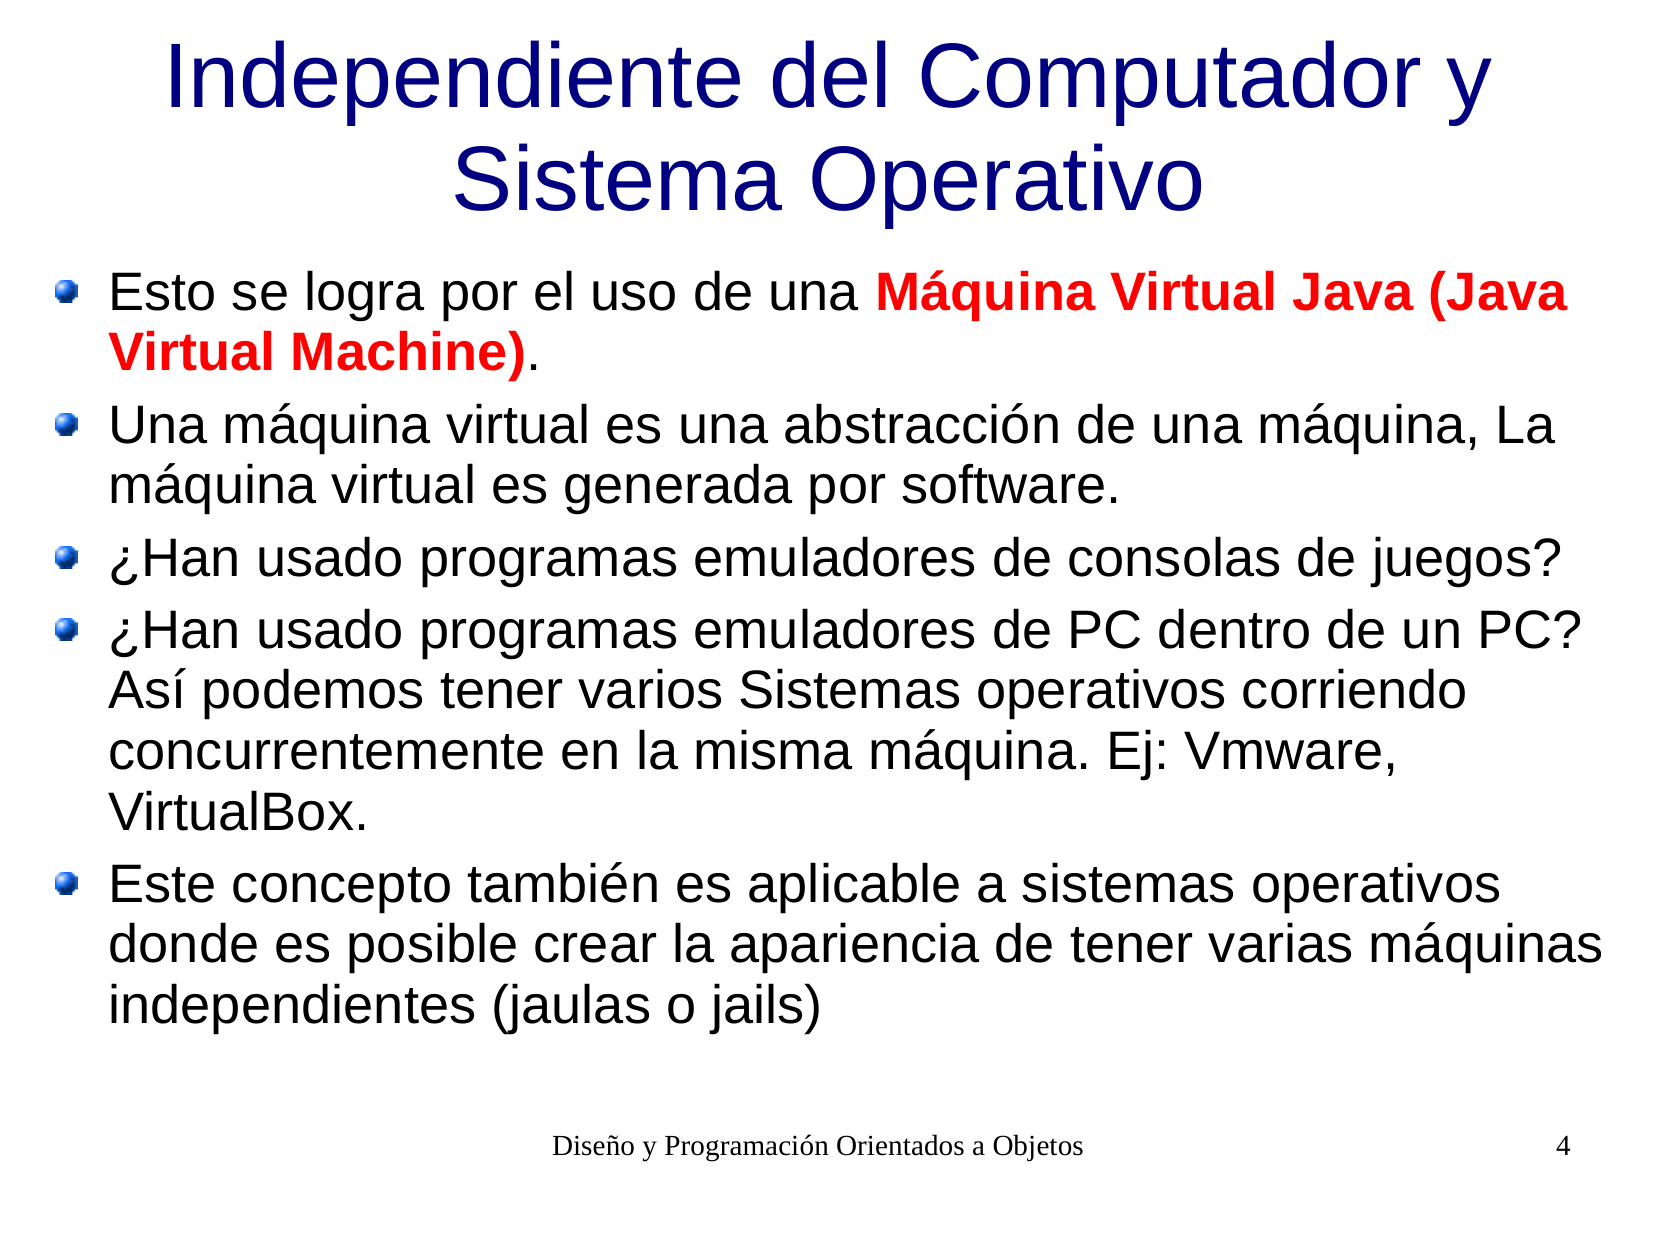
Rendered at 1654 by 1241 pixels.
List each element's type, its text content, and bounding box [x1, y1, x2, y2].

list Esto se logra por el uso de una Máquina Virtual Java (Java Virtual Machine). Una máquina virtual es una abstracción de una máquina, La máquina virtual es generada por software. ¿Han usado programas emuladores de consolas de juegos? ¿Han usado programas emuladores de PC dentro de un PC? Así podemos tener varios Sistemas operativos corriendo concurrentemente en la misma máquina. Ej: Vmware, VirtualBox. Este concepto también es aplicable a sistemas operativos donde es posible crear la apariencia de tener varias máquinas independientes (jaulas o jails) [37, 261, 1613, 1140]
title Independiente del Computador y Sistema Operativo [85, 13, 1574, 242]
